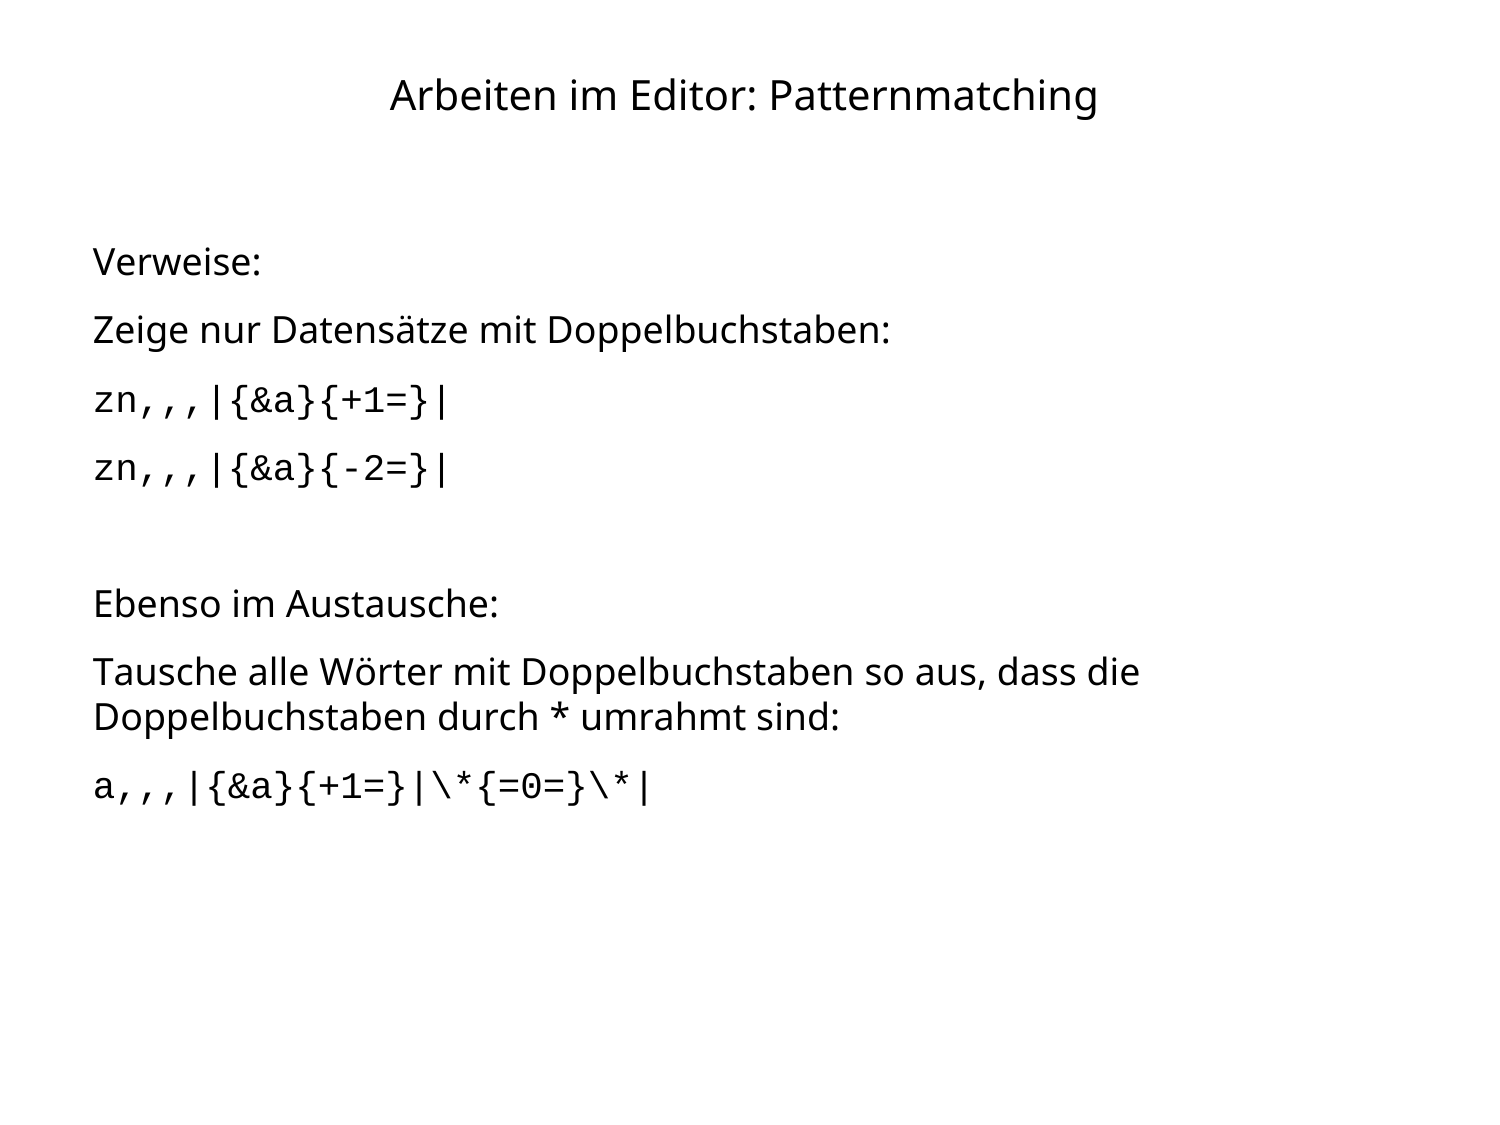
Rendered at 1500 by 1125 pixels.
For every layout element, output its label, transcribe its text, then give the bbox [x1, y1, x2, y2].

text_box Arbeiten im Editor: Patternmatching [75, 0, 1426, 188]
text_box Verweise: Zeige nur Datensätze mit Doppelbuchstaben: zn,,,|{&a}{+1=}| zn,,,|{&a}{-2=}| Ebenso im Austausche: Tausche alle Wörter mit Doppelbuchstaben so aus, dass die Doppelbuchstaben durch * umrahmt sind: a,,,|{&a}{+1=}|\*{=0=}\*| [78, 230, 1437, 883]
